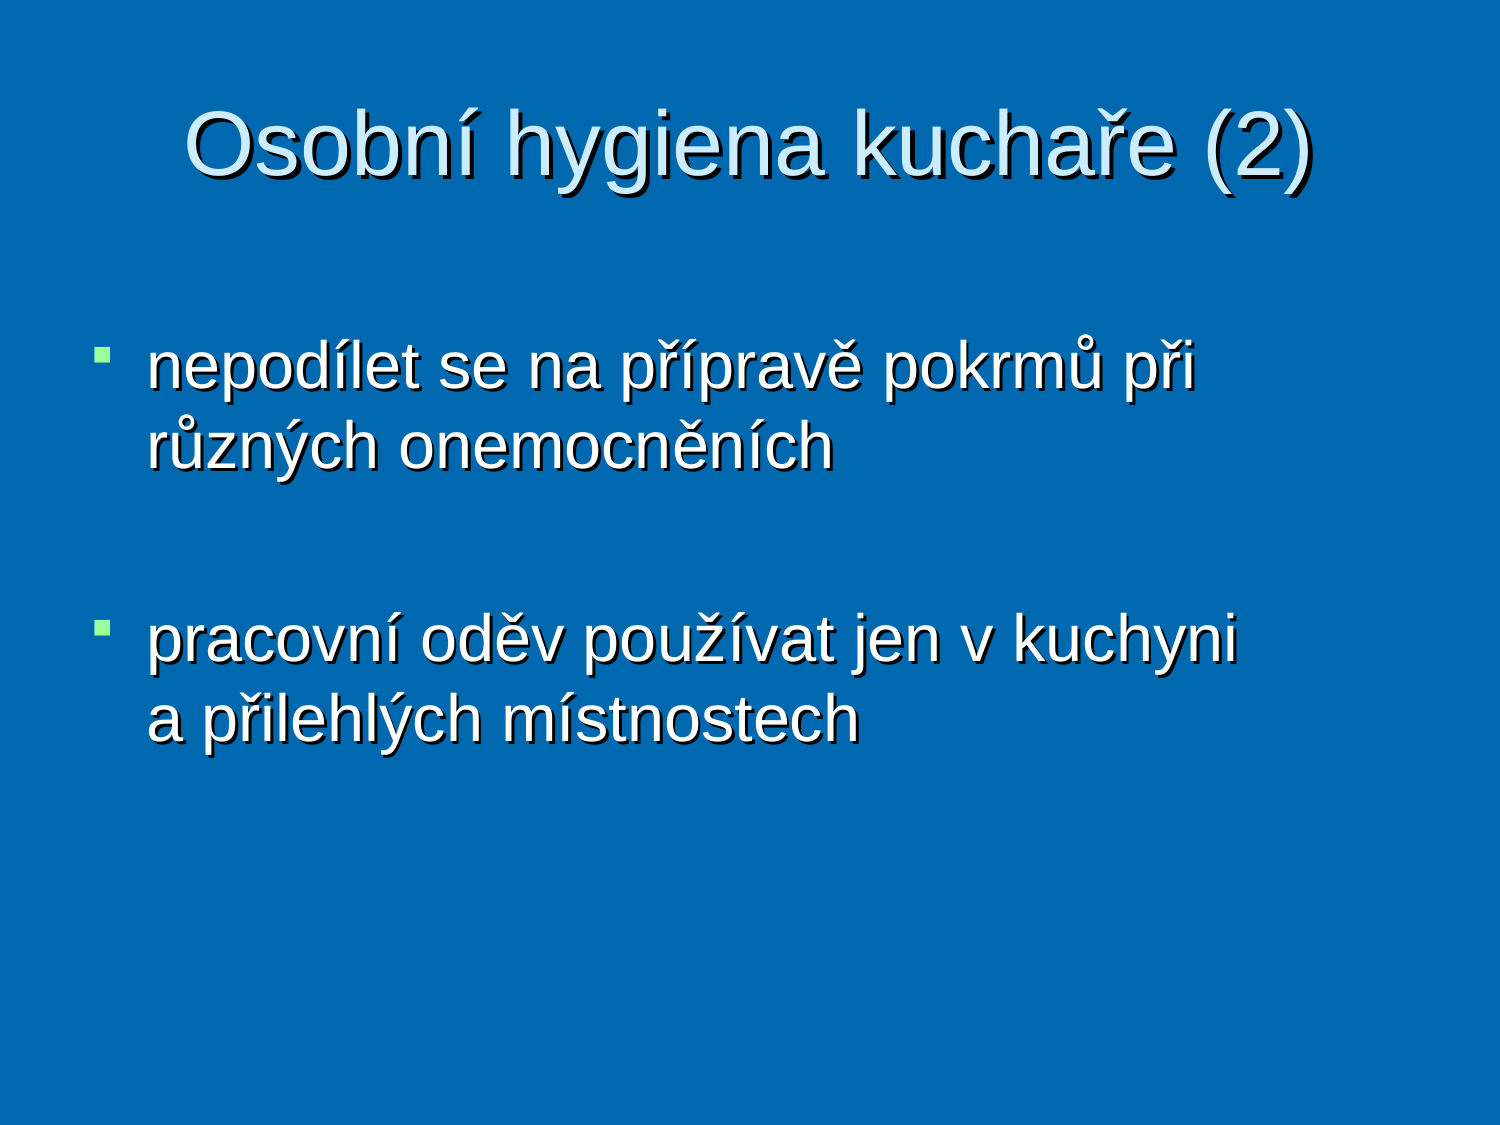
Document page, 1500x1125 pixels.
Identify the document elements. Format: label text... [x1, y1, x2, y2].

list nepodílet se na přípravě pokrmů při různých onemocněních pracovní oděv používat jen v kuchyni a přilehlých místnostech [75, 314, 1426, 1006]
title Osobní hygiena kuchaře (2) [75, 45, 1426, 233]
